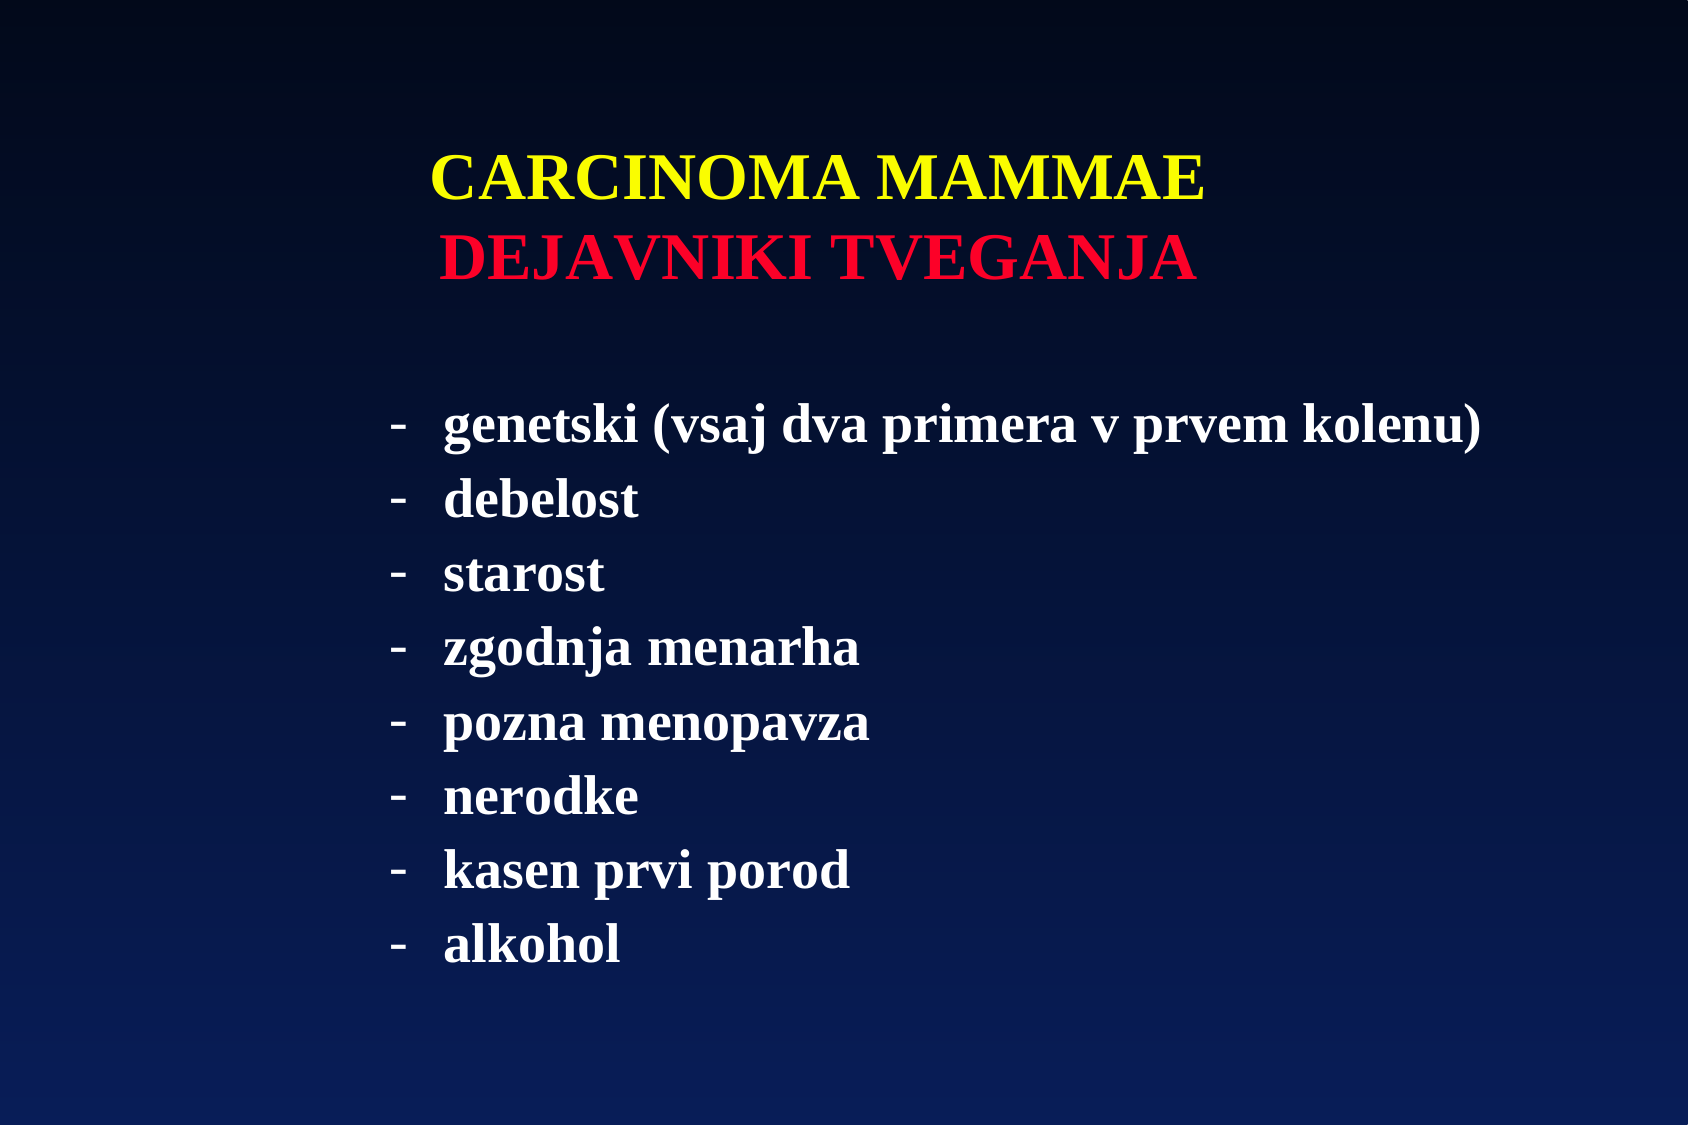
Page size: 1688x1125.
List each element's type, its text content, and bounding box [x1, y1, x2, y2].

list genetski (vsaj dva primera v prvem kolenu) debelost starost zgodnja menarha pozna menopavza nerodke kasen prvi porod alkohol [374, 387, 1625, 1063]
title CARCINOMA MAMMAE DEJAVNIKI TVEGANJA [0, 99, 1663, 325]
